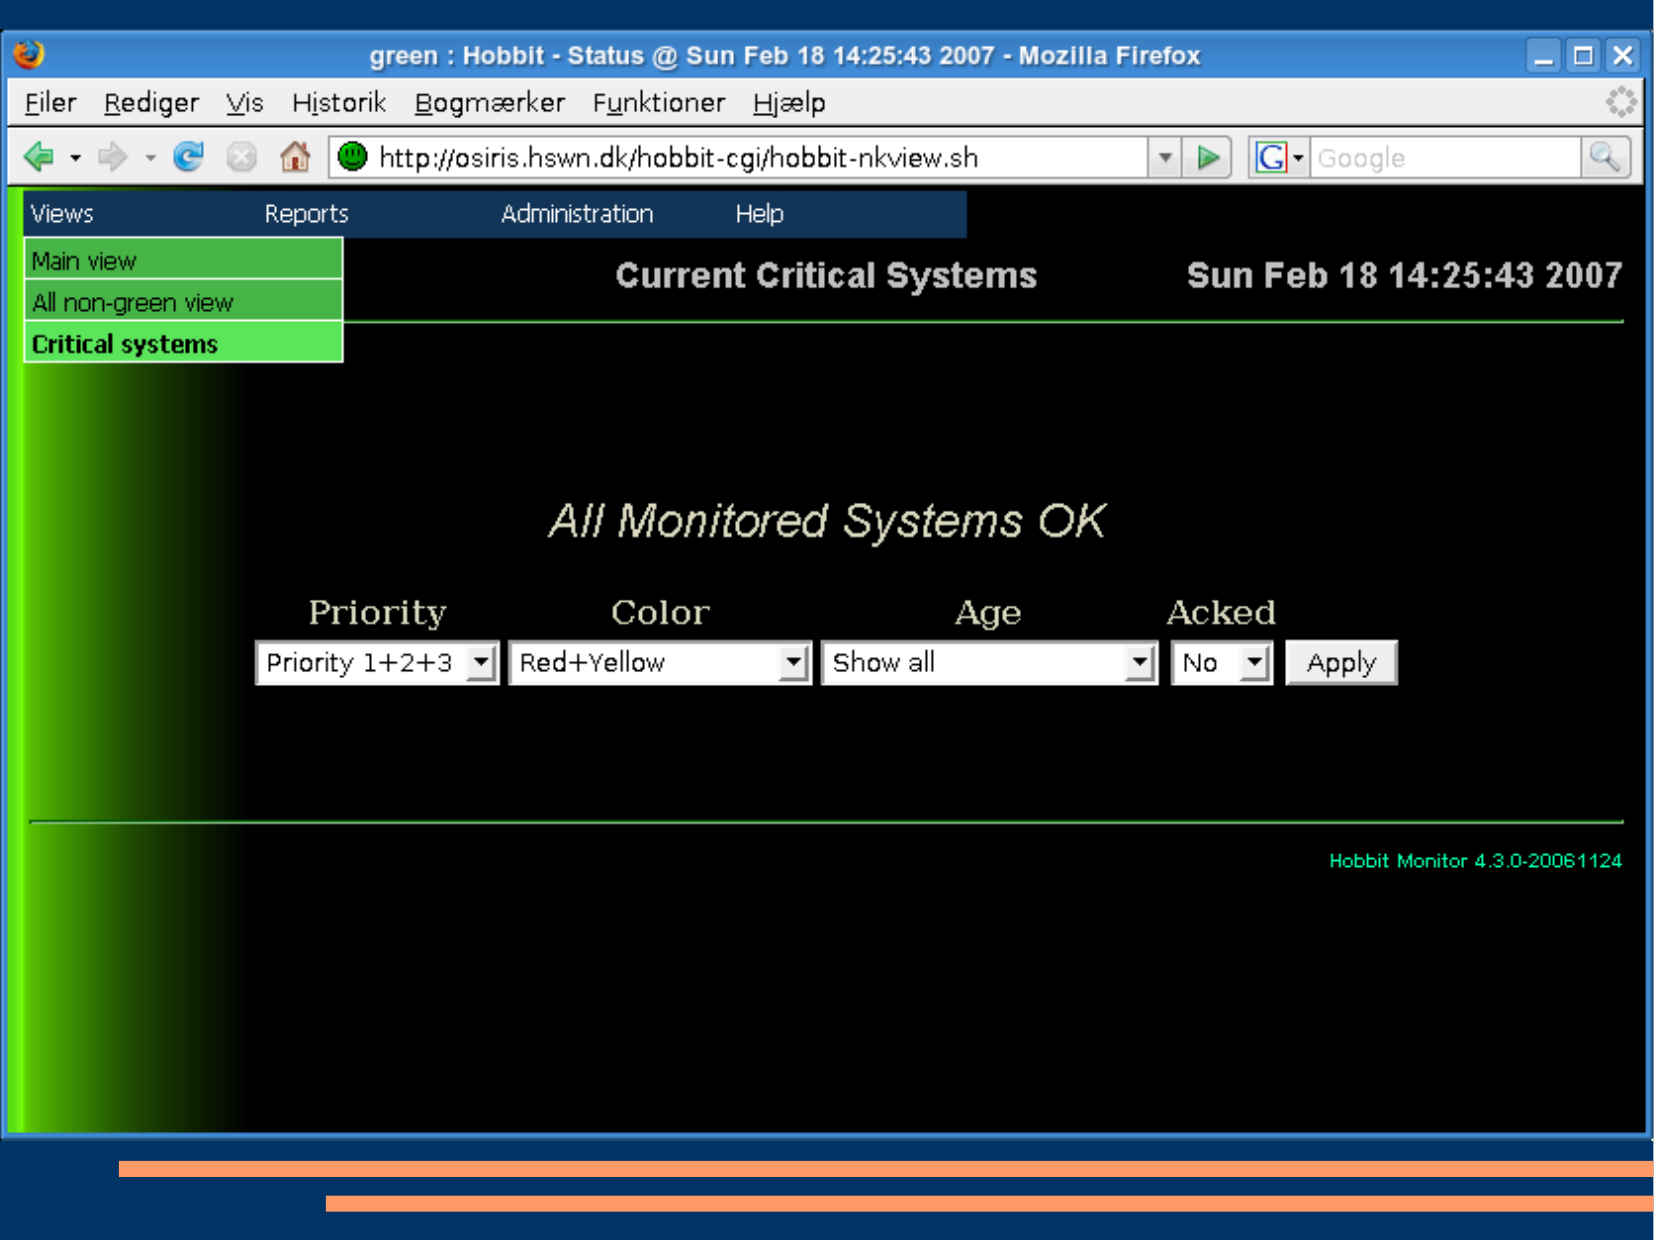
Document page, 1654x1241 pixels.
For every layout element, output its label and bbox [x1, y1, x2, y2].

picture [0, 29, 1654, 1142]
